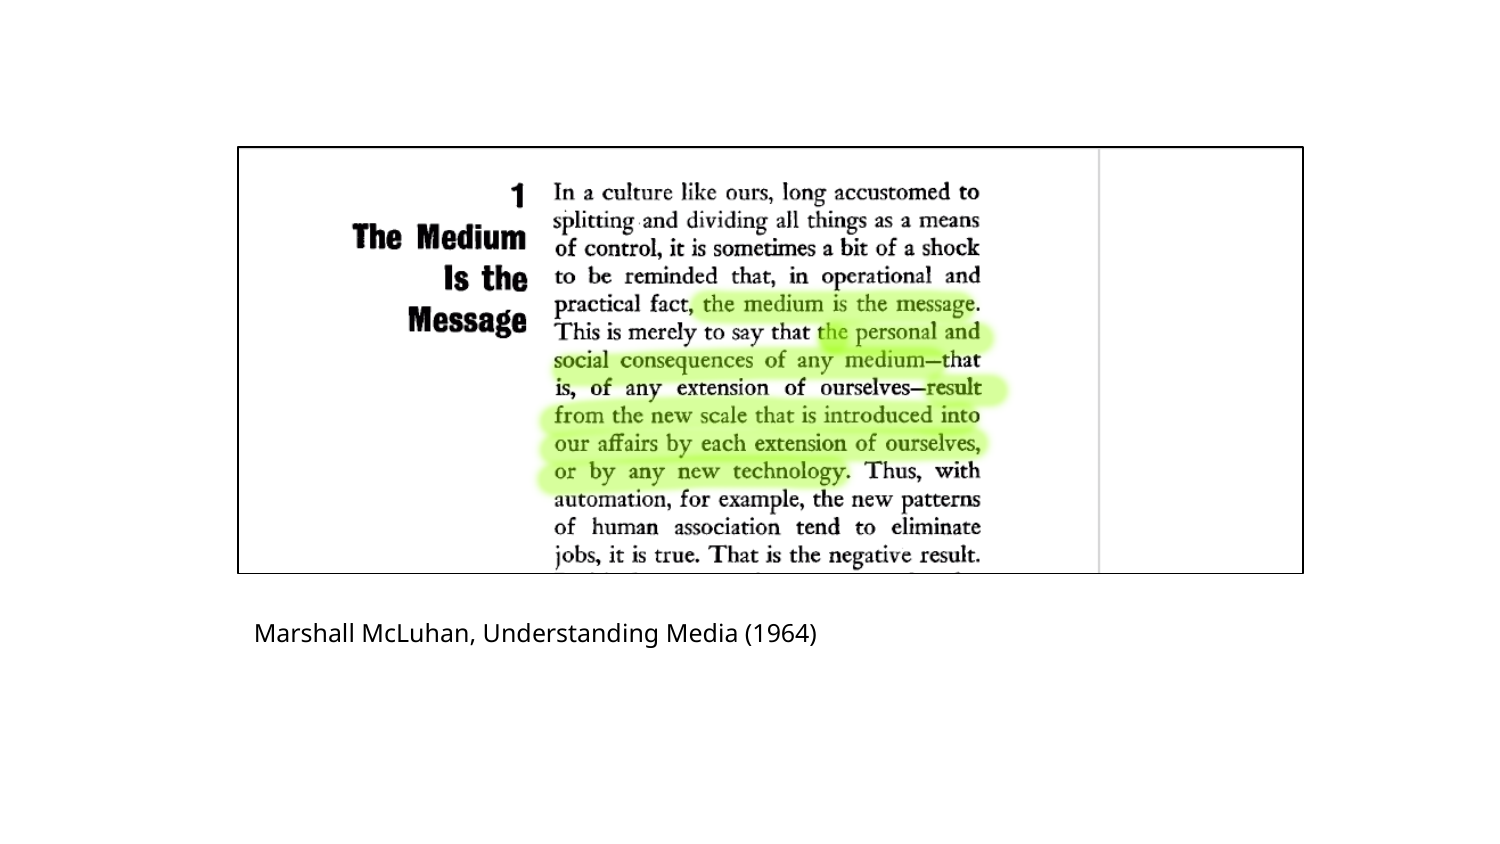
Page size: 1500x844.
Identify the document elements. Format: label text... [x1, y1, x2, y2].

title Marshall McLuhan, Understanding Media (1964) [238, 595, 1225, 665]
picture [238, 147, 1303, 573]
